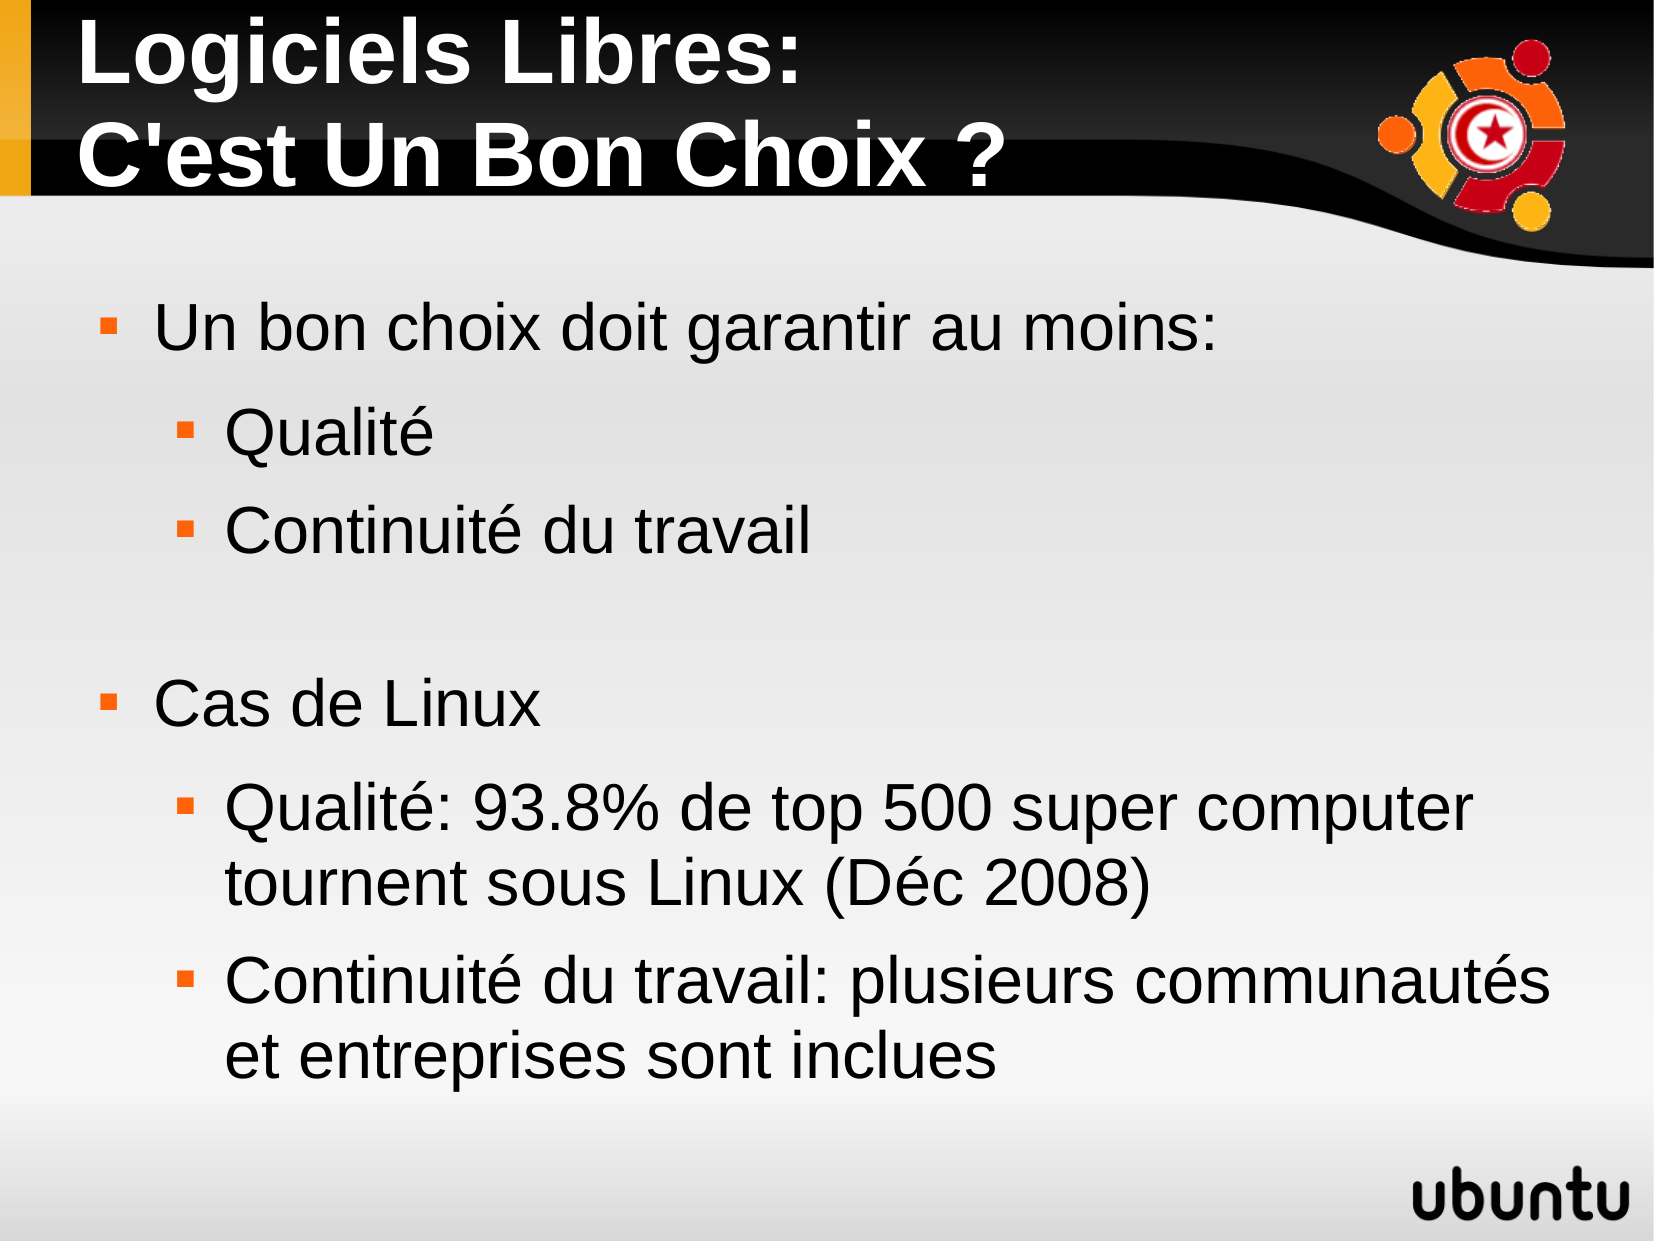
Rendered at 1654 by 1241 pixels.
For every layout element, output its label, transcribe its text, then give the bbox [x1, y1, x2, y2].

title Logiciels Libres: C'est Un Bon Choix ? [76, 1, 1565, 207]
list Un bon choix doit garantir au moins: Qualité Continuité du travail Cas de Linux Qualité: 93.8% de top 500 super computer tournent sous Linux (Déc 2008) Continuité du travail: plusieurs communautés et entreprises sont inclues [82, 290, 1571, 1094]
picture [0, 0, 1654, 1241]
